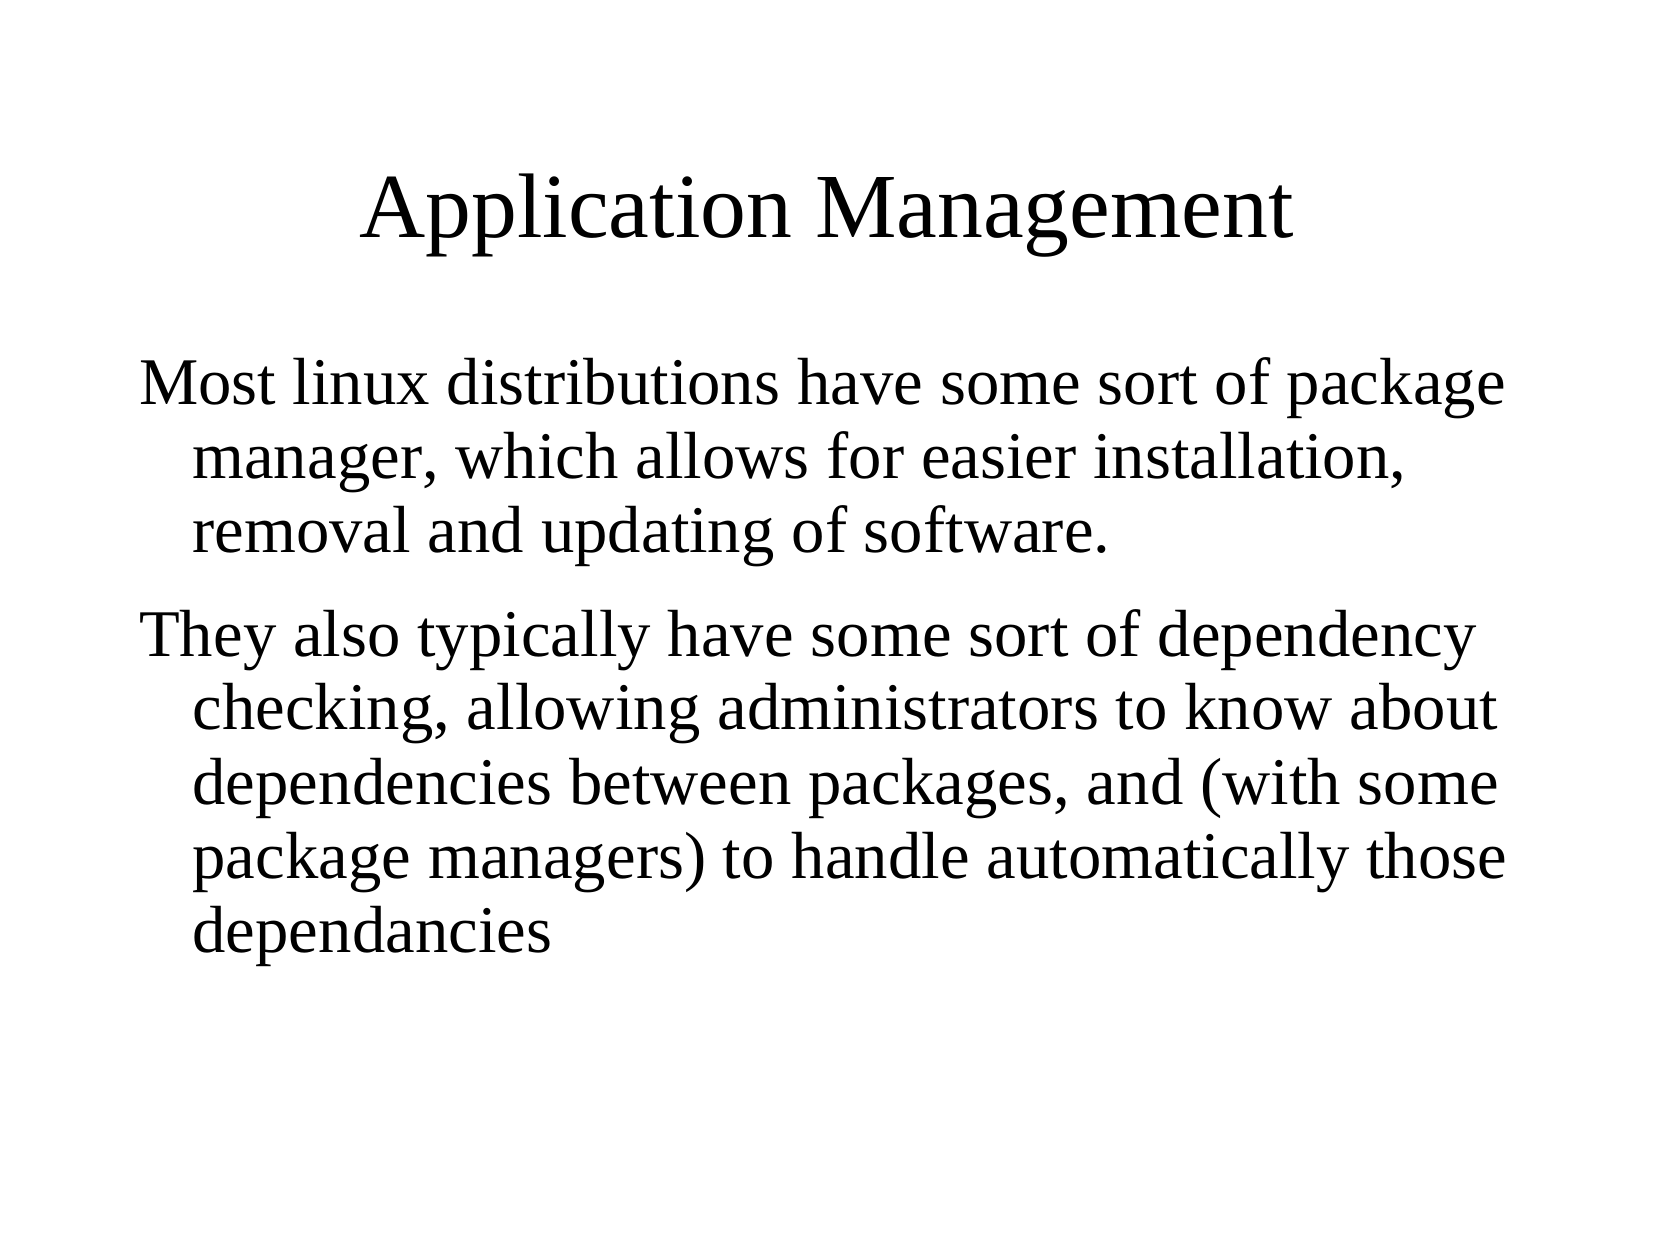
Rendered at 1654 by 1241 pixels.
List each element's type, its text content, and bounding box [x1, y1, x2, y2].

list Most linux distributions have some sort of package manager, which allows for easier installation, removal and updating of software. They also typically have some sort of dependency checking, allowing administrators to know about dependencies between packages, and (with some package managers) to handle automatically those dependancies [121, 344, 1534, 1127]
title Application Management [121, 102, 1534, 311]
